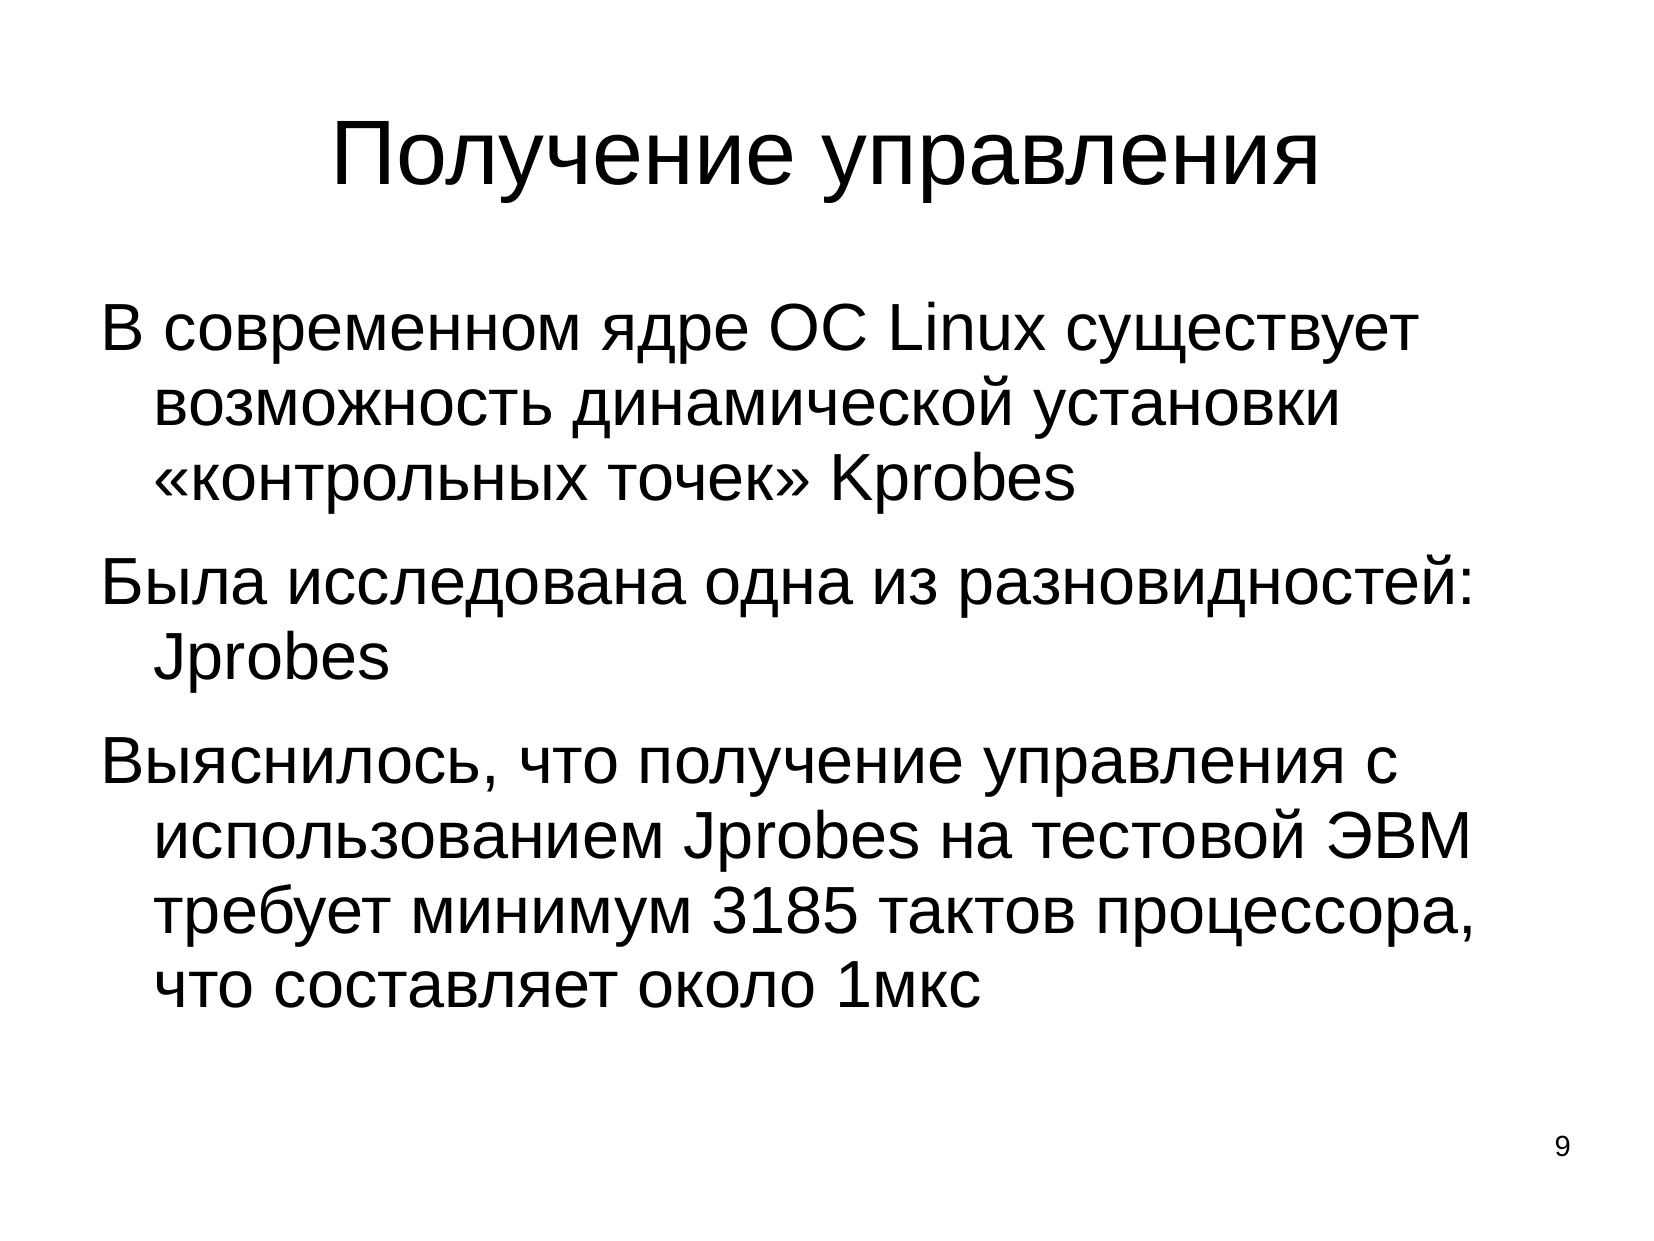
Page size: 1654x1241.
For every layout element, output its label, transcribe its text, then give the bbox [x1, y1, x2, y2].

title Получение управления [82, 56, 1571, 250]
list В современном ядре ОС Linux существует возможность динамической установки «контрольных точек» Kprobes Была исследована одна из разновидностей: Jprobes Выяснилось, что получение управления с использованием Jprobes на тестовой ЭВМ требует минимум 3185 тактов процессора, что составляет около 1мкс [82, 290, 1571, 1094]
